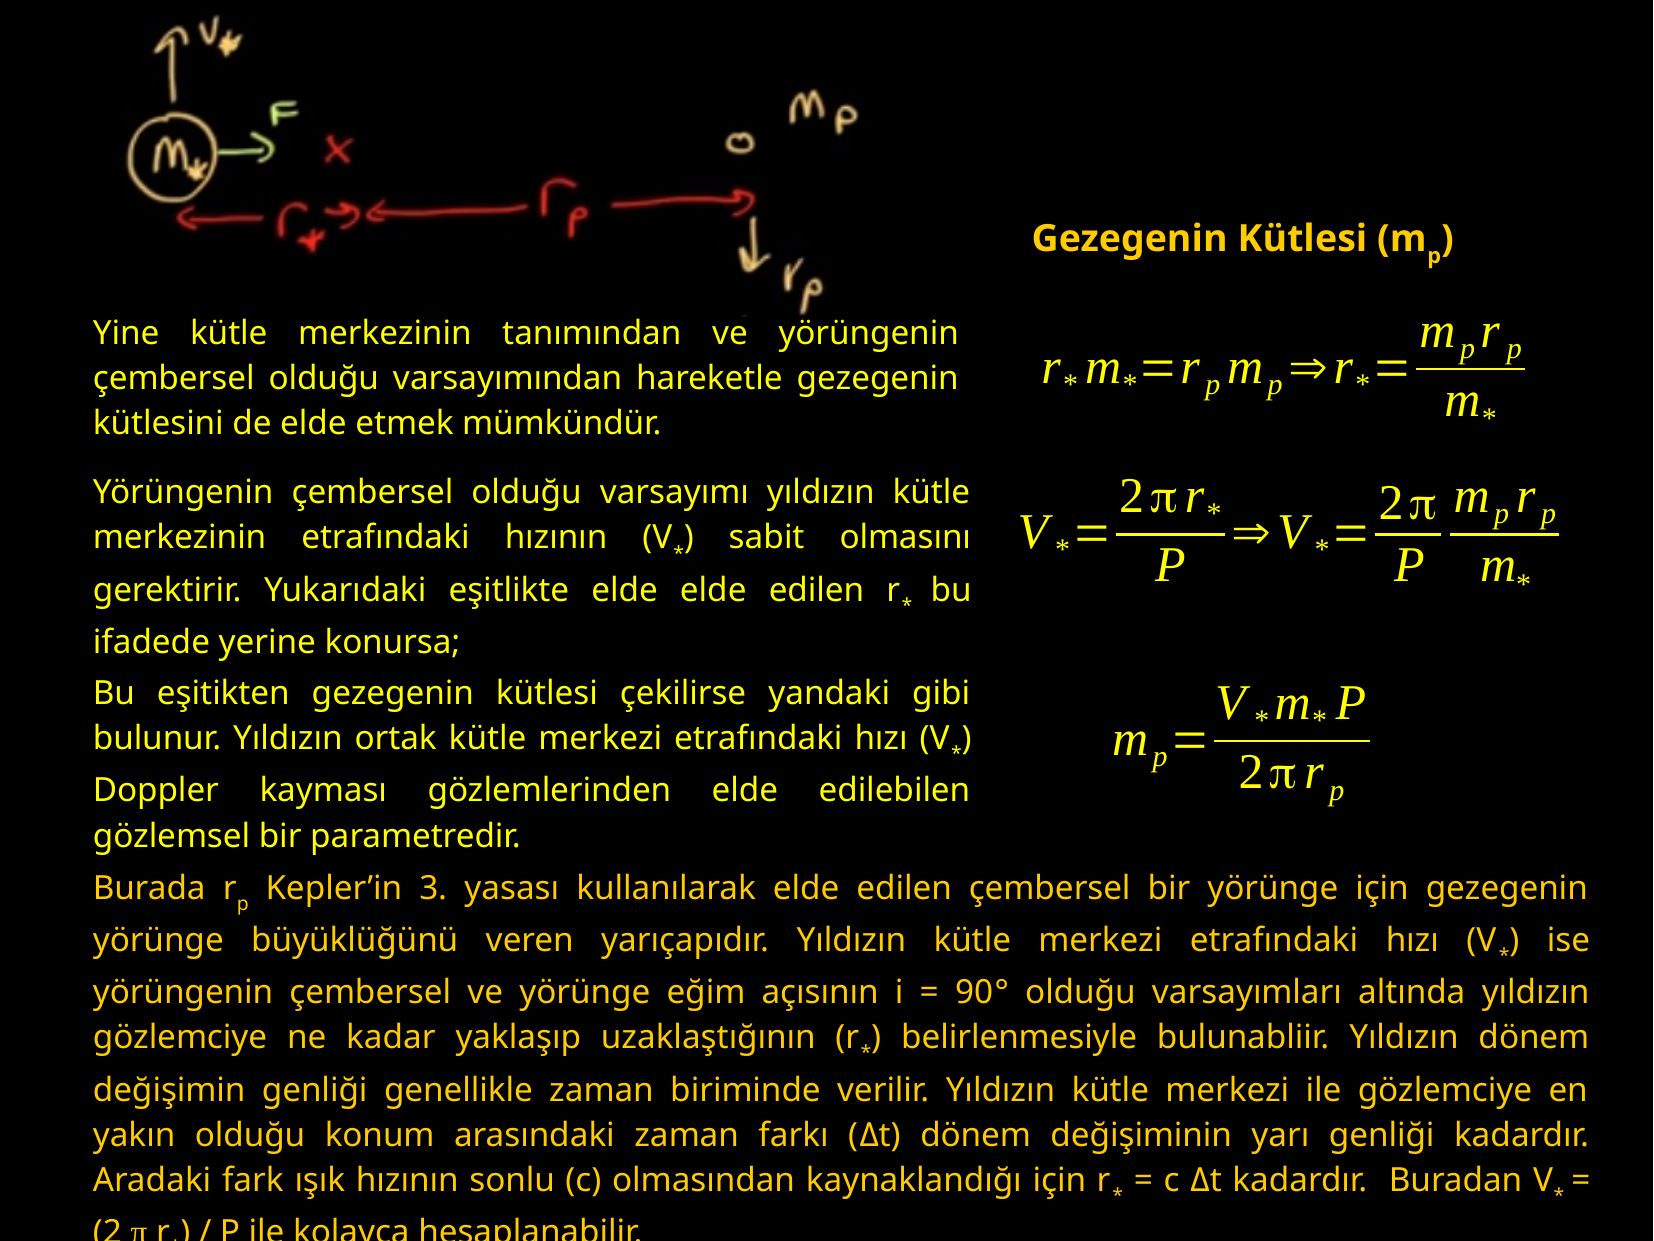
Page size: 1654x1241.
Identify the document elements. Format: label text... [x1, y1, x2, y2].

text_box Bu eşitikten gezegenin kütlesi çekilirse yandaki gibi bulunur. Yıldızın ortak kütle merkezi etrafındaki hızı (V*) Doppler kayması gözlemlerinden elde edilebilen gözlemsel bir parametredir. [78, 661, 987, 847]
chart [1011, 467, 1569, 601]
text_box Yine kütle merkezinin tanımından ve yörüngenin çembersel olduğu varsayımından hareketle gezegenin kütlesini de elde etmek mümkündür. [78, 301, 976, 460]
picture [120, 12, 956, 301]
chart [1105, 674, 1378, 808]
text_box Burada rp Kepler’in 3. yasası kullanılarak elde edilen çembersel bir yörünge için gezegenin yörünge büyüklüğünü veren yarıçapıdır. Yıldızın kütle merkezi etrafındaki hızı (V*) ise yörüngenin çembersel ve yörünge eğim açısının i = 90° olduğu varsayımları altında yıldızın gözlemciye ne kadar yaklaşıp uzaklaştığının (r*) belirlenmesiyle bulunabliir. Yıldızın dönem değişimin genliği genellikle zaman biriminde verilir. Yıldızın kütle merkezi ile gözlemciye en yakın olduğu konum arasındaki zaman farkı (Δt) dönem değişiminin yarı genliği kadardır. Aradaki fark ışık hızının sonlu (c) olmasından kaynaklandığı için r* = c Δt kadardır. Buradan V* = (2 π r*) / P ile kolayca hesaplanabilir. [78, 856, 1606, 1228]
title Gezegenin Kütlesi (mp) [873, 178, 1612, 303]
chart [1035, 303, 1533, 436]
text_box Yörüngenin çembersel olduğu varsayımı yıldızın kütle merkezinin etrafındaki hızının (V*) sabit olmasını gerektirir. Yukarıdaki eşitlikte elde elde edilen r* bu ifadede yerine konursa; [78, 460, 987, 654]
